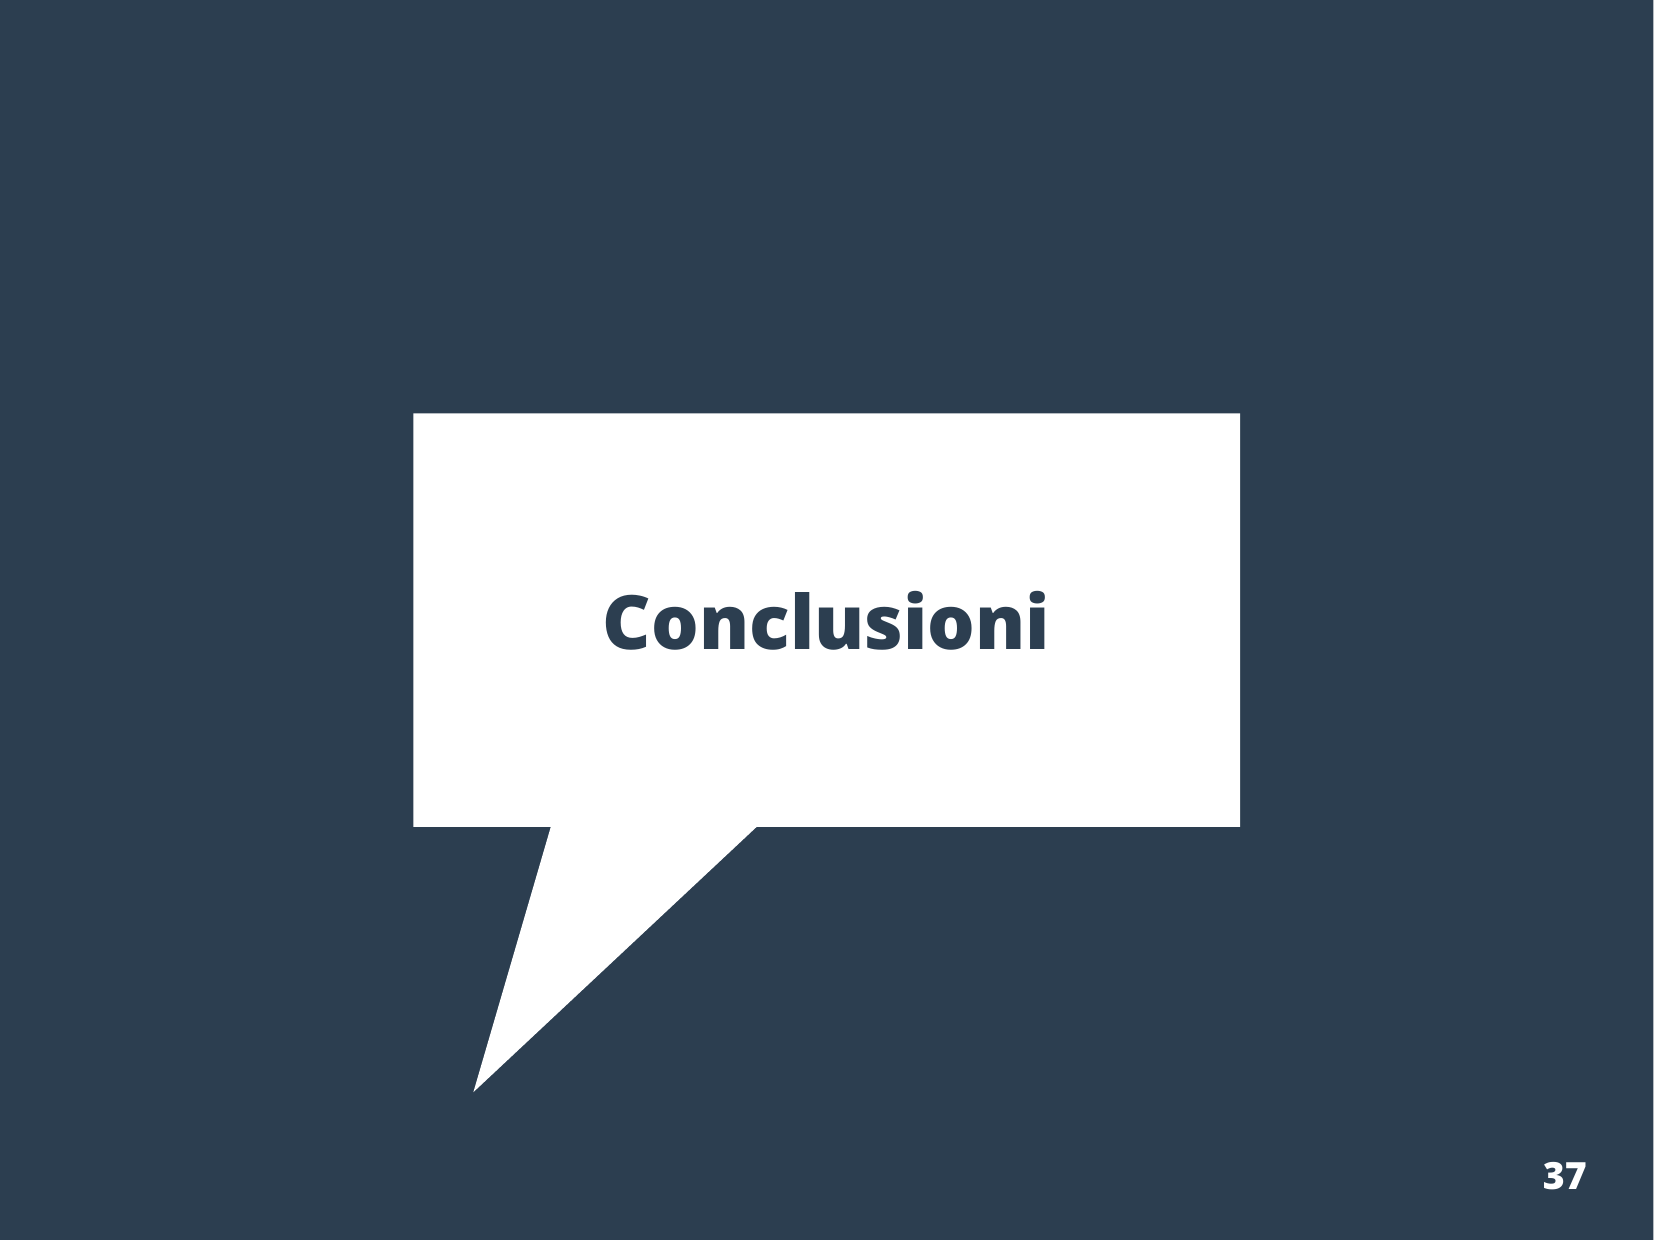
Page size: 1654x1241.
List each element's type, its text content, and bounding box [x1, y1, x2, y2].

title Conclusioni [442, 442, 1211, 798]
